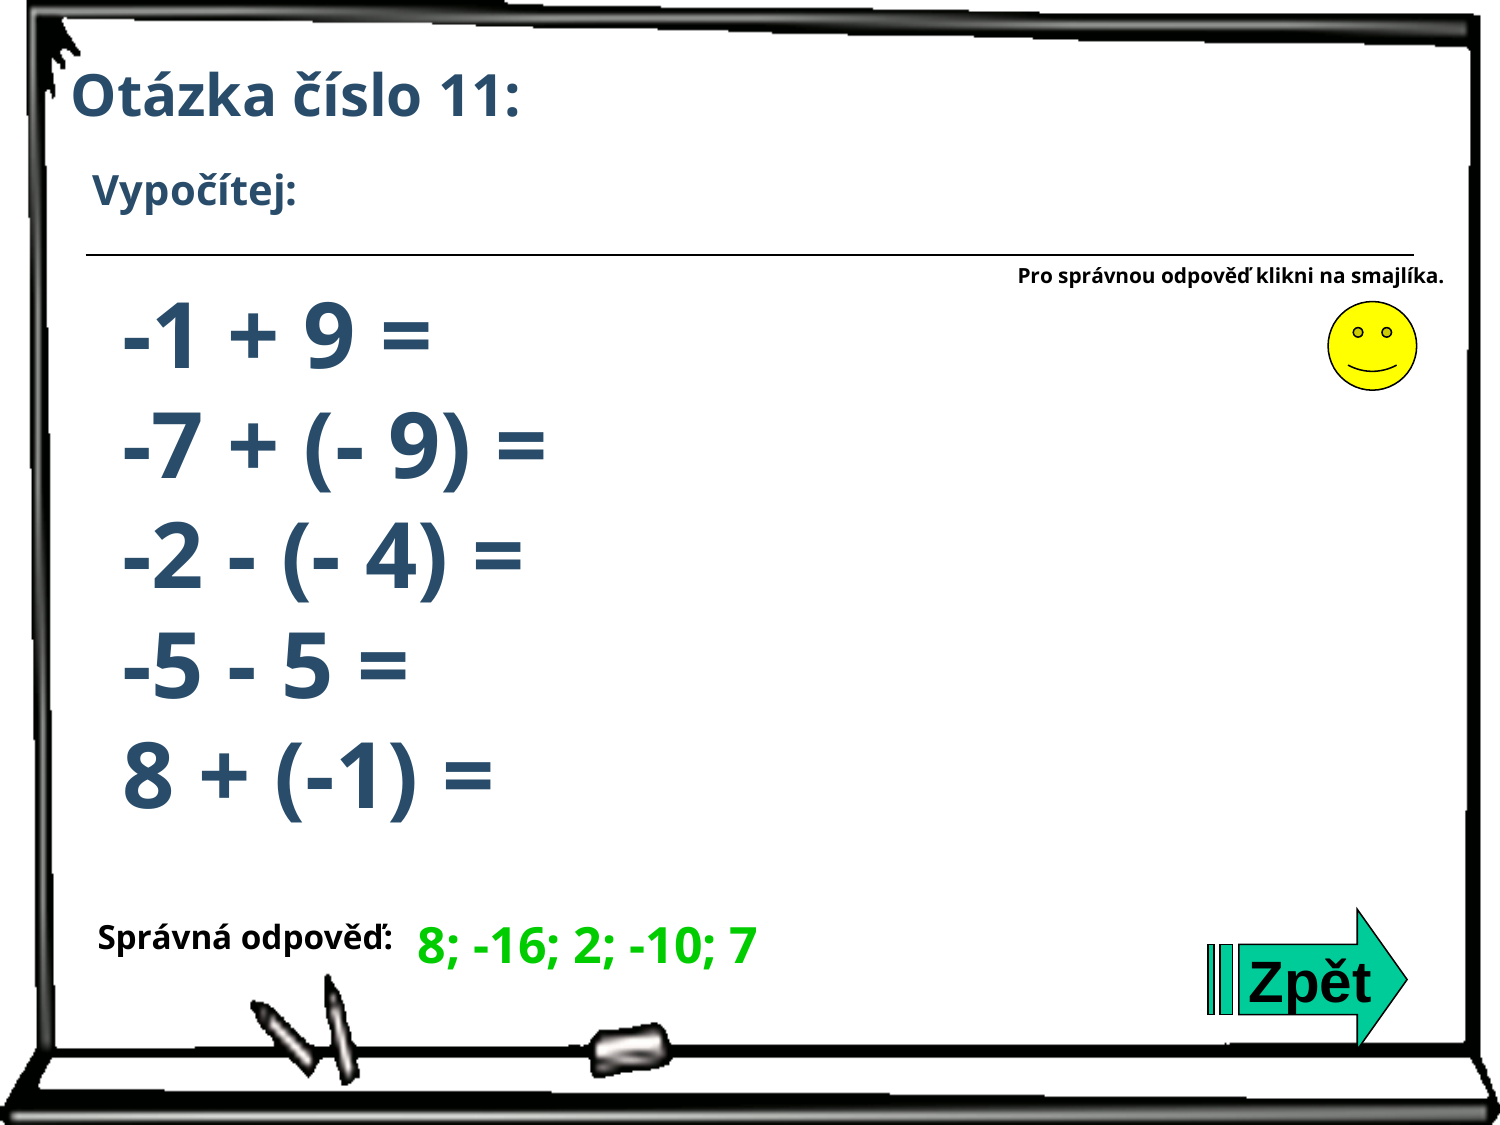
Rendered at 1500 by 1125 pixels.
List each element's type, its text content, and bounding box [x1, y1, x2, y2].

text_box Pro správnou odpověď klikni na smajlíka. [1002, 227, 1464, 323]
text_box Vypočítej: [78, 141, 1430, 237]
text_box 8; -16; 2; -10; 7 [403, 896, 854, 991]
text_box -1 + 9 = -7 + (- 9) = -2 - (- 4) = -5 - 5 = 8 + (-1) = [107, 504, 861, 600]
text_box Zpět [1238, 909, 1408, 1050]
text_box Zpět [1208, 944, 1214, 1015]
text_box [1328, 301, 1417, 391]
picture [0, 0, 1500, 1125]
text_box Zpět [1220, 944, 1233, 1015]
text_box Správná odpověď: [82, 888, 492, 984]
text_box Otázka číslo 11: [55, 54, 1391, 149]
